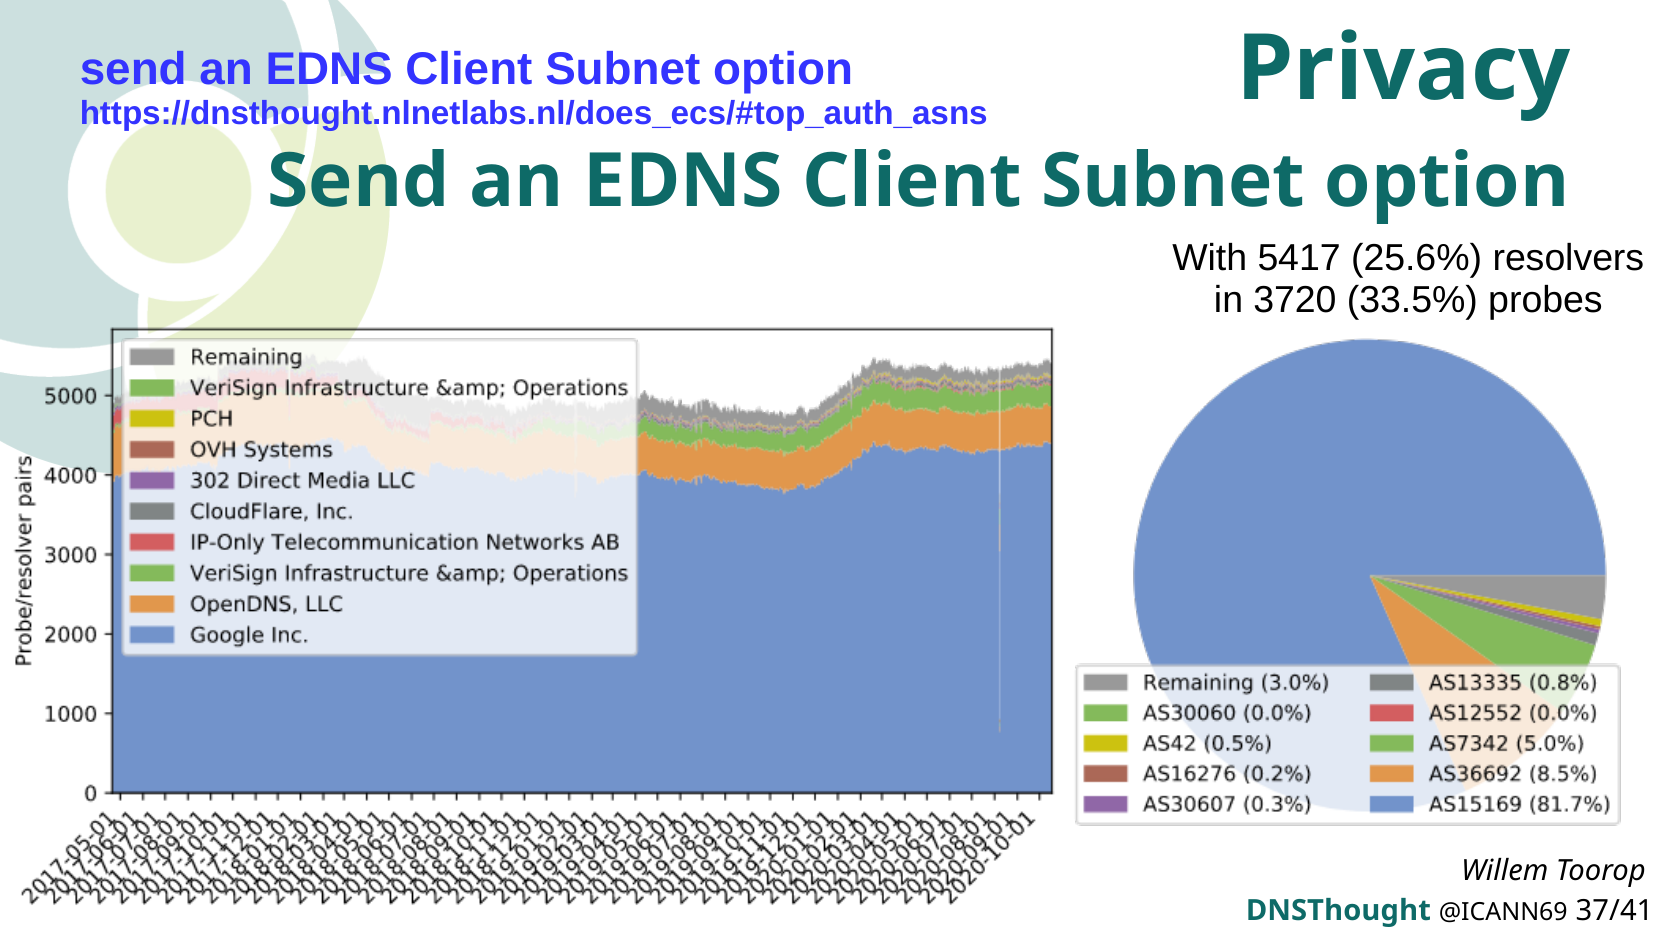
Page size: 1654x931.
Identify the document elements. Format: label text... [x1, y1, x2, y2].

picture [0, 295, 1652, 924]
text_box With 5417 (25.6%) resolvers in 3720 (33.5%) probes [1157, 229, 1654, 394]
title Privacy Send an EDNS Client Subnet option [35, 0, 1571, 255]
text_box send an EDNS Client Subnet option https://dnsthought.nlnetlabs.nl/does_ecs/#top_auth_asns [64, 35, 1176, 139]
